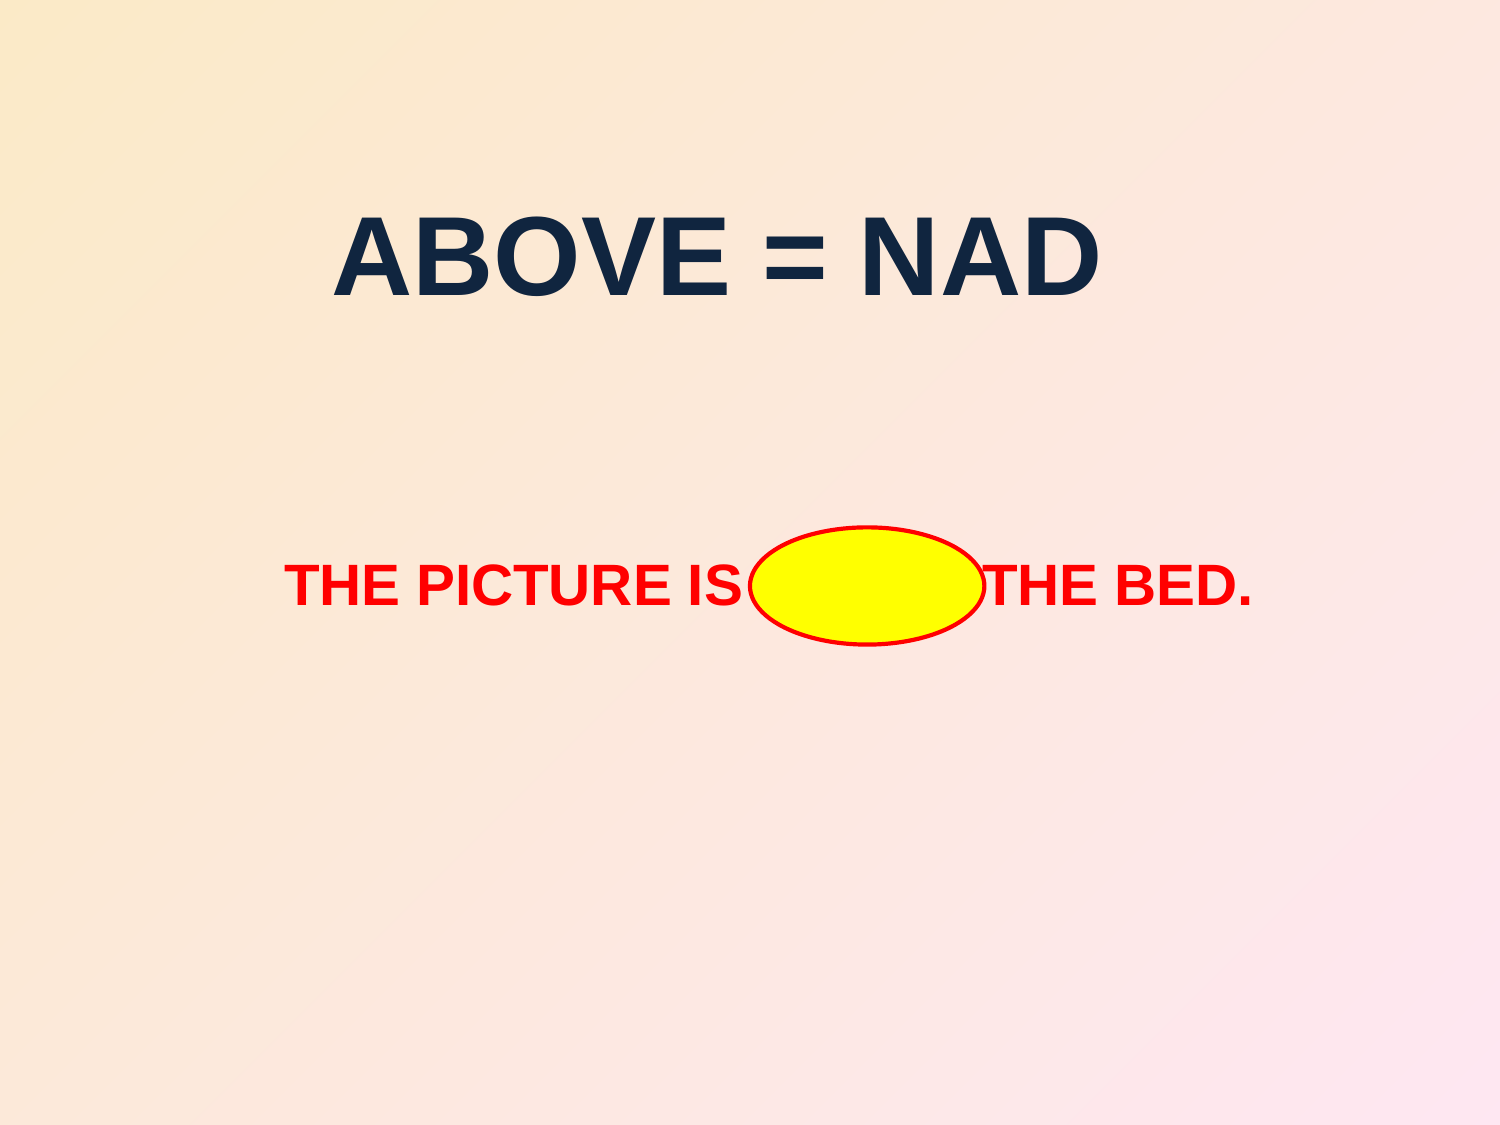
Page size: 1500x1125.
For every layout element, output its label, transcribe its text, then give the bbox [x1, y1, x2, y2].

text_box THE PICTURE IS ABOVE THE BED. [269, 539, 794, 625]
text_box THE PICTURE IS ABOVE THE BED. [940, 539, 1313, 625]
text_box ABOVE = NAD [316, 175, 1172, 327]
text_box [749, 527, 985, 645]
